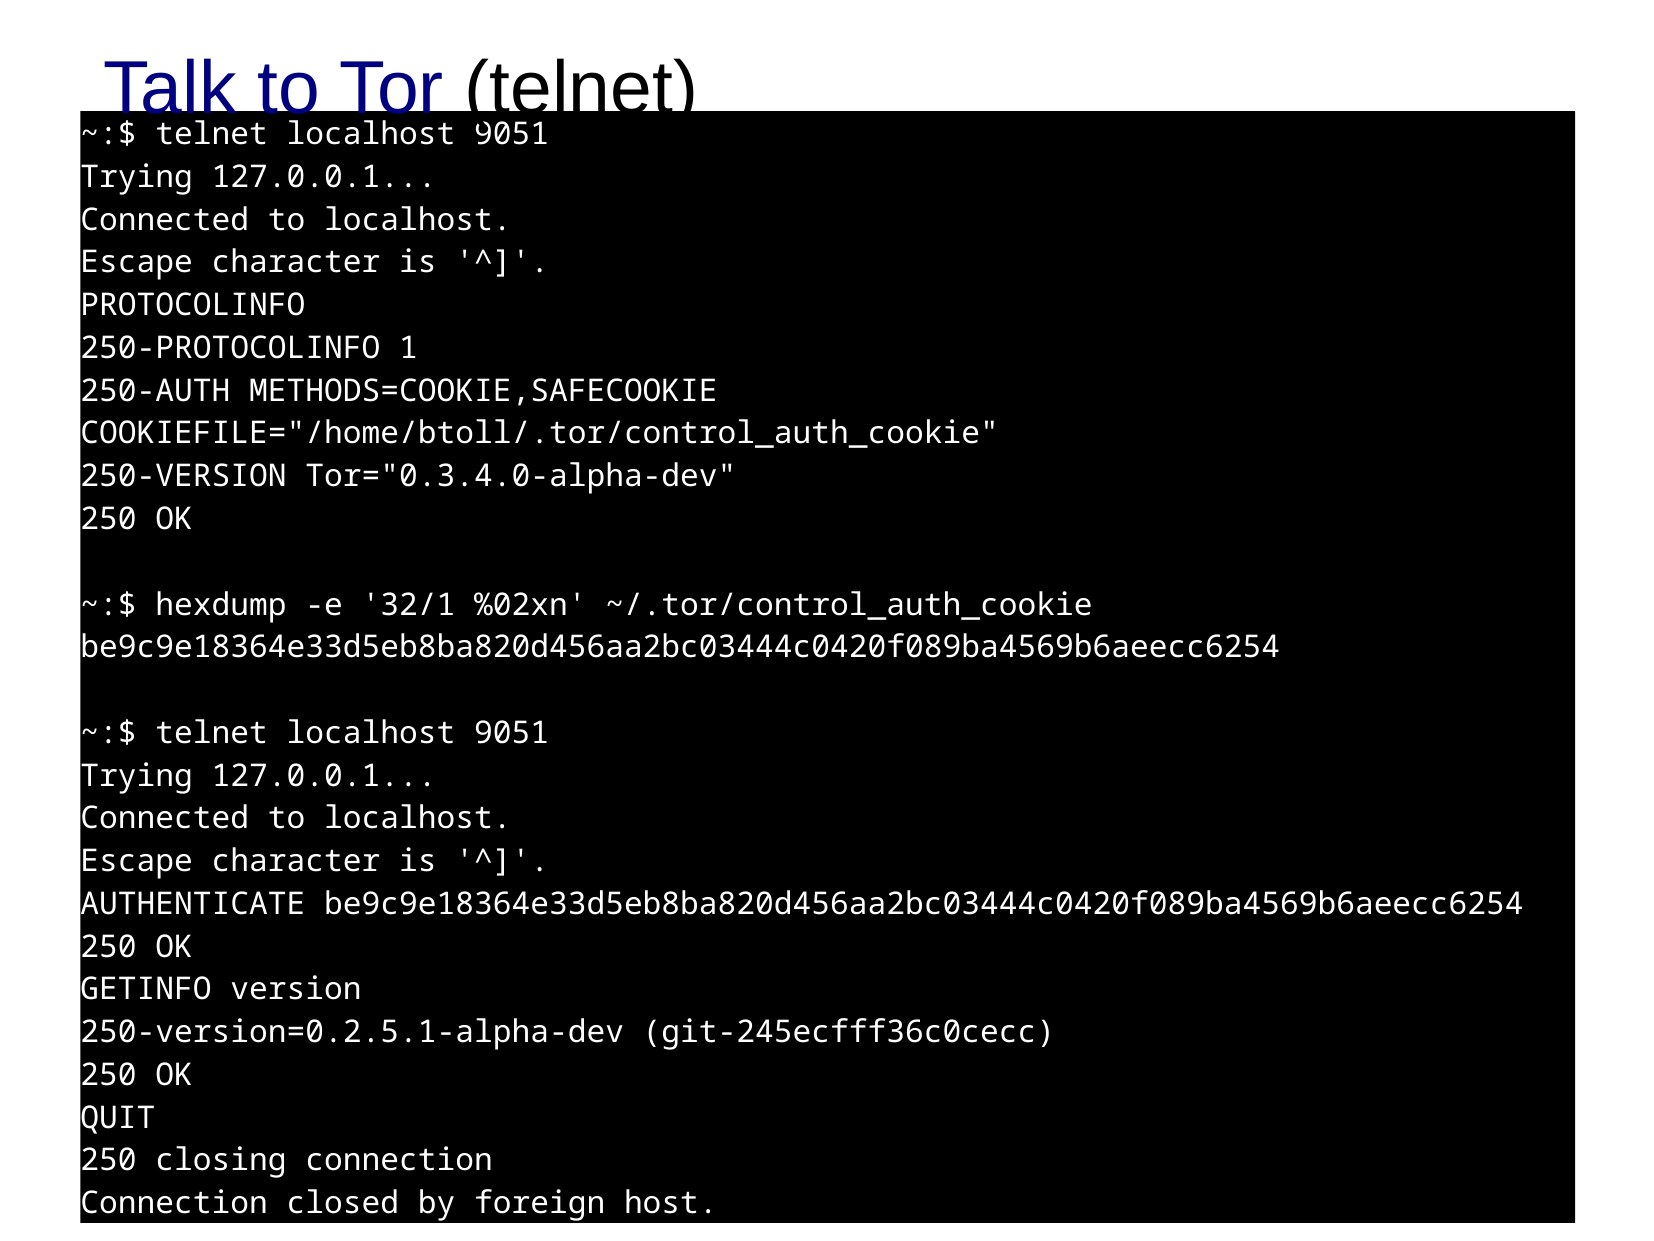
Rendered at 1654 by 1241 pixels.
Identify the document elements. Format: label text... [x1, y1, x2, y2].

subtitle ~:$ telnet localhost 9051 Trying 127.0.0.1... Connected to localhost. Escape character is '^]'. PROTOCOLINFO 250-PROTOCOLINFO 1 250-AUTH METHODS=COOKIE,SAFECOOKIE COOKIEFILE="/home/btoll/.tor/control_auth_cookie" 250-VERSION Tor="0.3.4.0-alpha-dev" 250 OK ~:$ hexdump -e '32/1 %02xn' ~/.tor/control_auth_cookie be9c9e18364e33d5eb8ba820d456aa2bc03444c0420f089ba4569b6aeecc6254 ~:$ telnet localhost 9051 Trying 127.0.0.1... Connected to localhost. Escape character is '^]'. AUTHENTICATE be9c9e18364e33d5eb8ba820d456aa2bc03444c0420f089ba4569b6aeecc6254 250 OK GETINFO version 250-version=0.2.5.1-alpha-dev (git-245ecfff36c0cecc) 250 OK QUIT 250 closing connection Connection closed by foreign host. [80, 164, 1576, 1170]
title Talk to Tor (telnet) [82, 45, 1571, 130]
